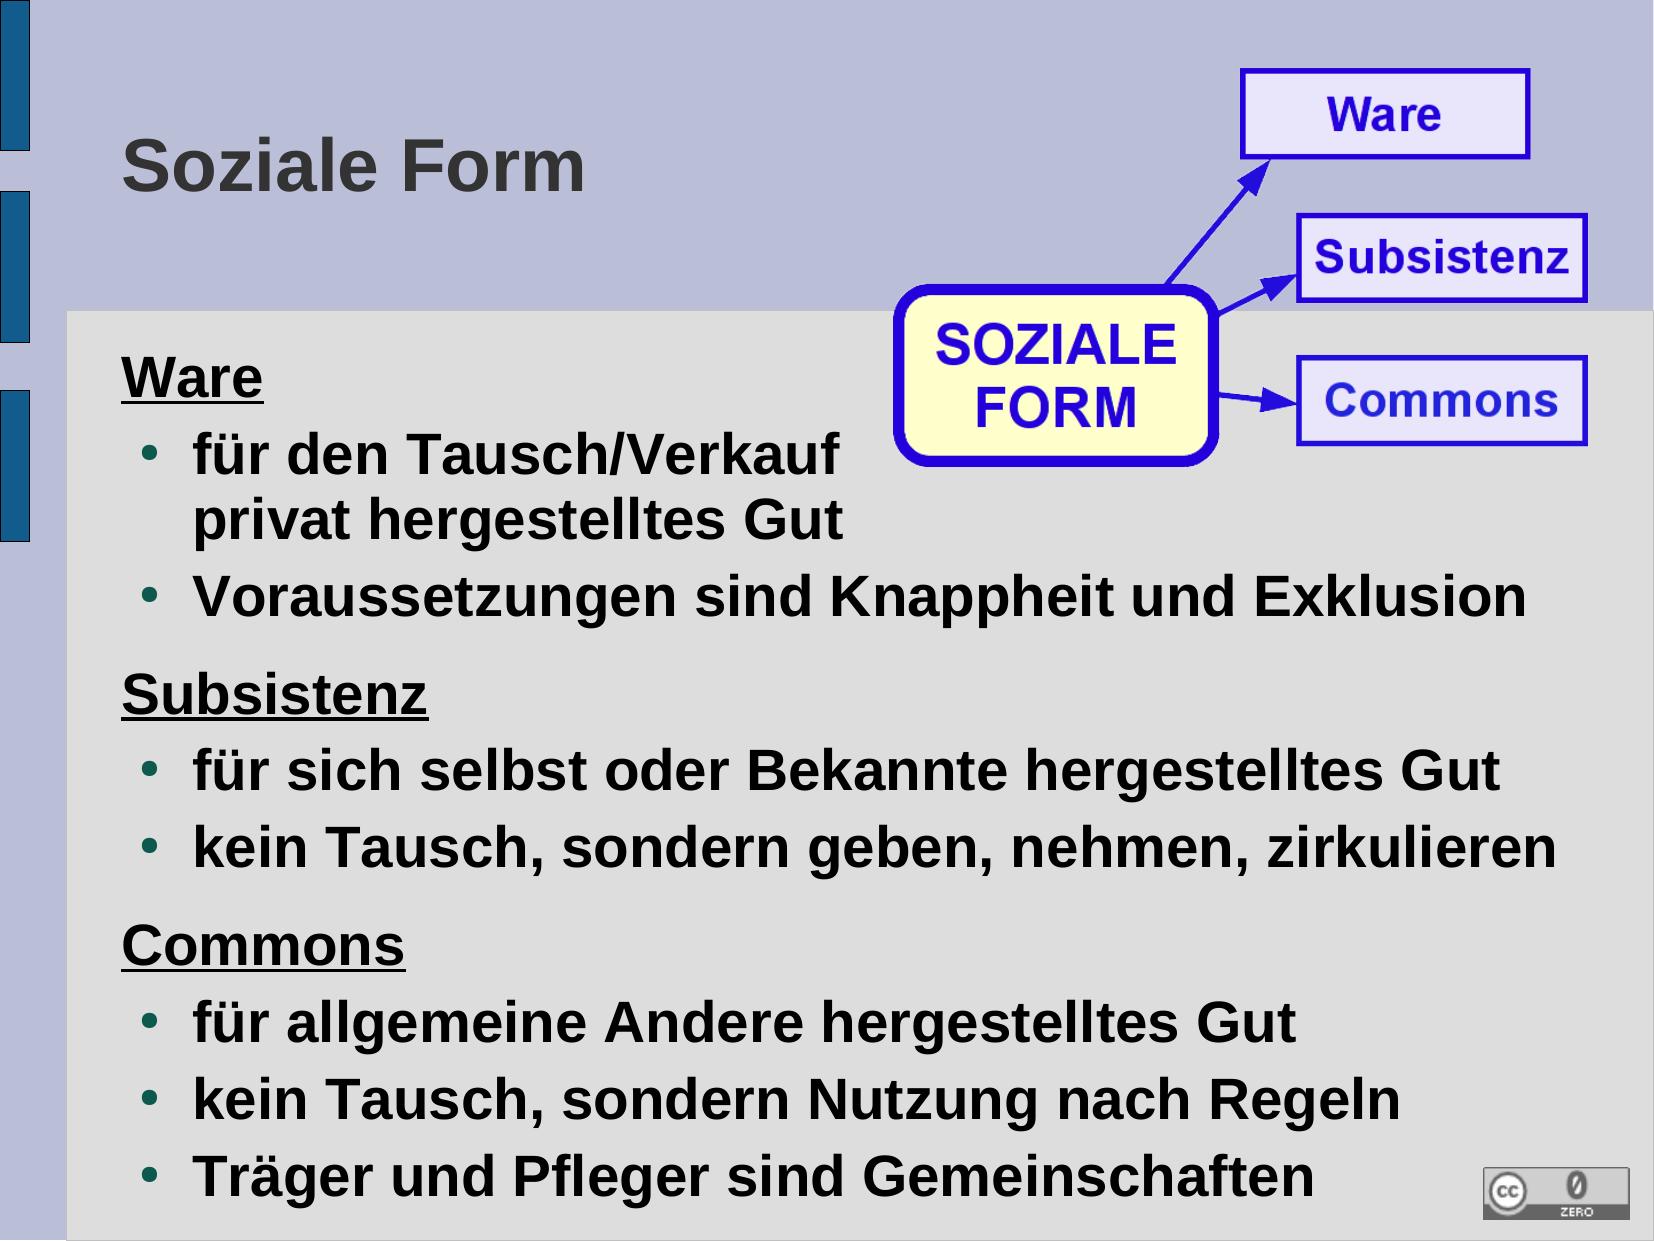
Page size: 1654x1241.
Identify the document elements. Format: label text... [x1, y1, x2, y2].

picture [1483, 1167, 1630, 1220]
title Soziale Form [121, 68, 885, 262]
picture [885, 60, 1595, 473]
list Ware für den Tausch/Verkauf privat hergestelltes Gut Voraussetzungen sind Knappheit und Exklusion Subsistenz für sich selbst oder Bekannte hergestelltes Gut kein Tausch, sondern geben, nehmen, zirkulieren Commons für allgemeine Andere hergestelltes Gut kein Tausch, sondern Nutzung nach Regeln Träger und Pfleger sind Gemeinschaften [121, 344, 1595, 1209]
